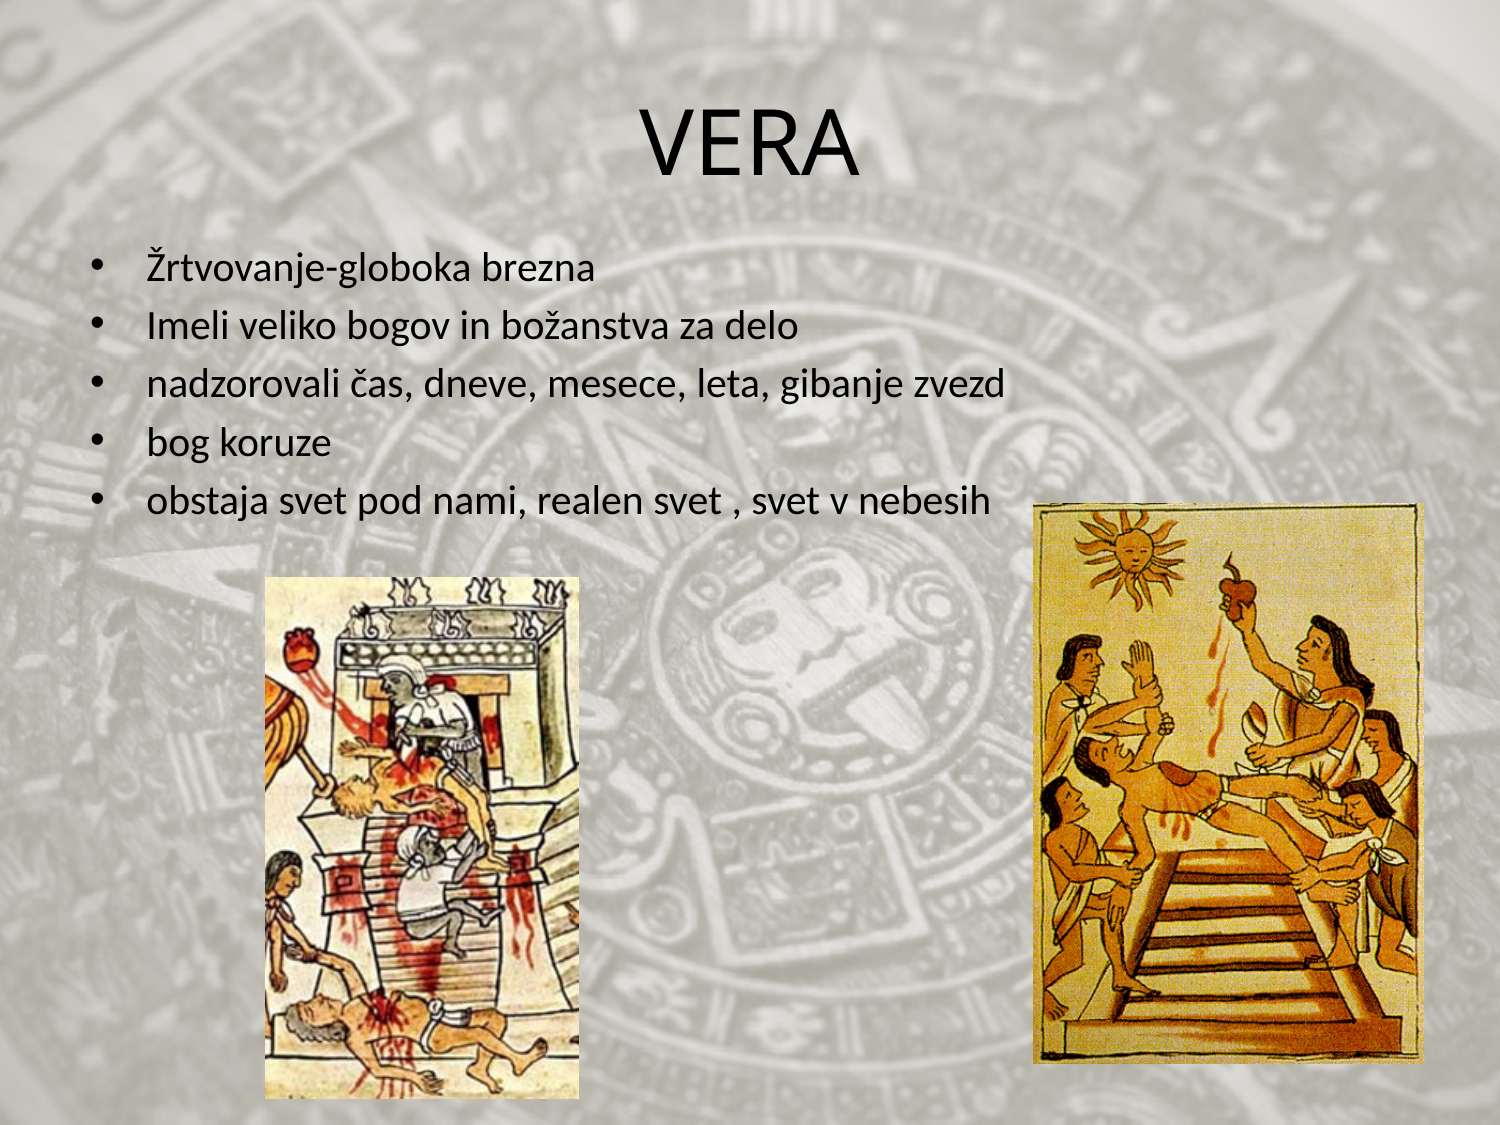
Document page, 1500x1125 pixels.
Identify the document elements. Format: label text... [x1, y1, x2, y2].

title VERA [75, 45, 1425, 231]
list Žrtvovanje-globoka brezna Imeli veliko bogov in božanstva za delo nadzorovali čas, dneve, mesece, leta, gibanje zvezd bog koruze obstaja svet pod nami, realen svet , svet v nebesih [75, 231, 1425, 1005]
picture [0, 0, 1500, 1125]
